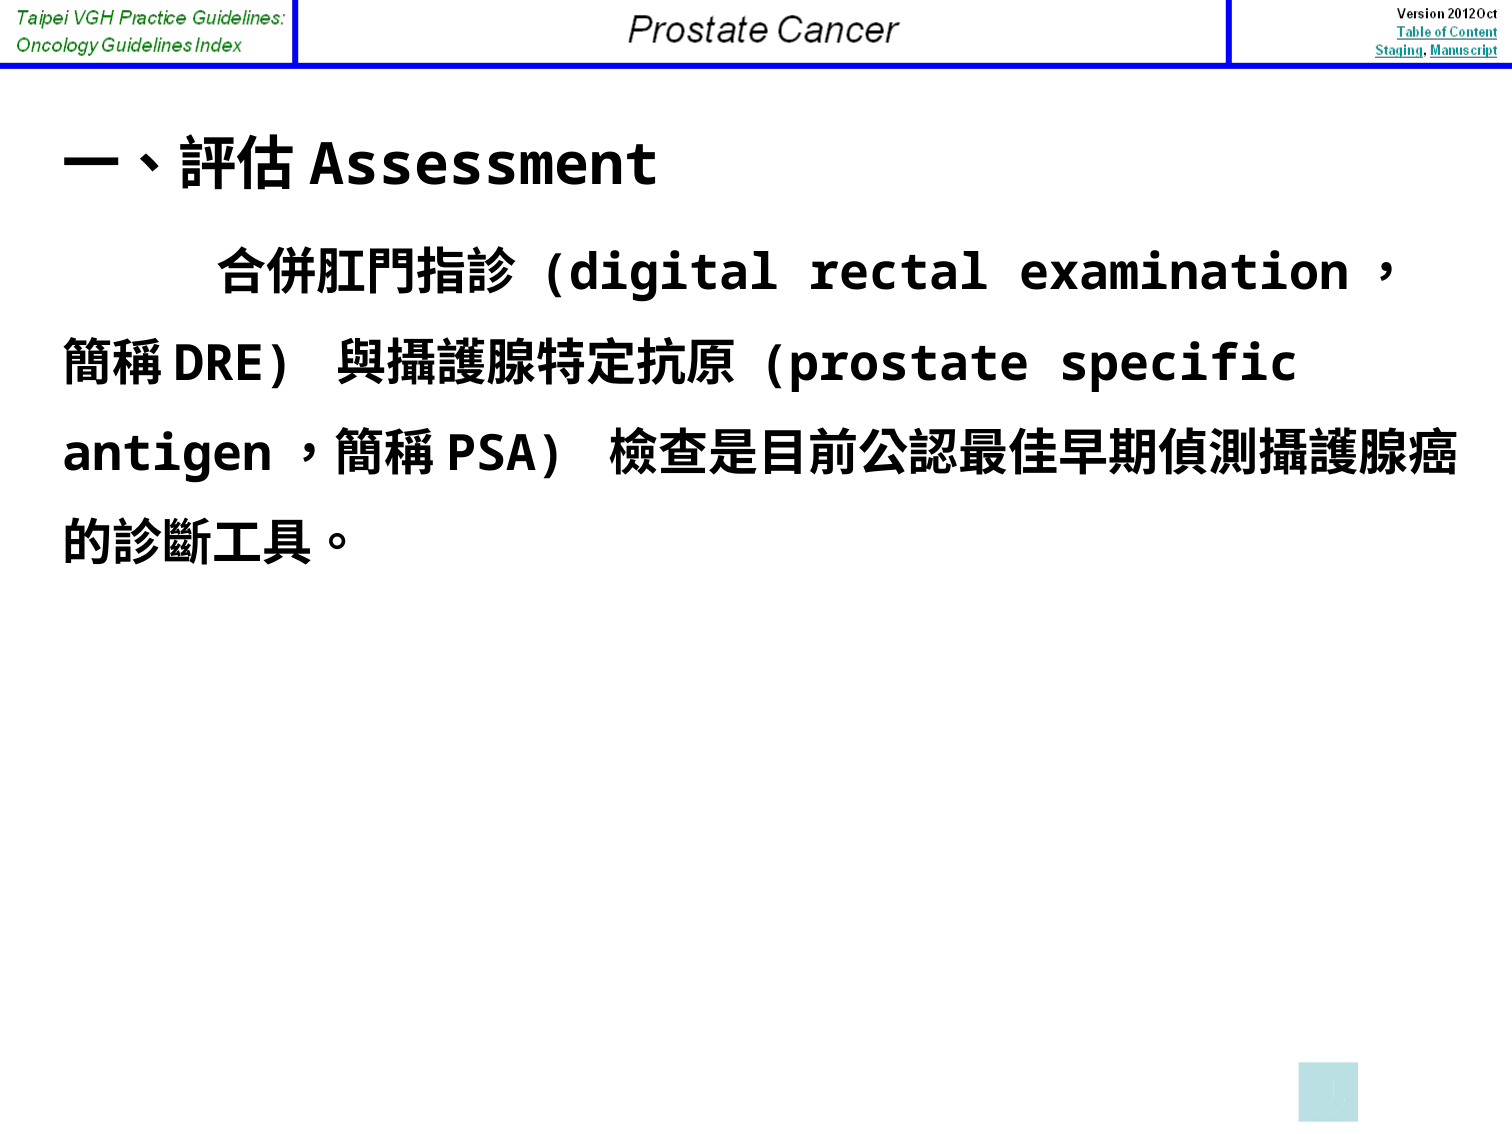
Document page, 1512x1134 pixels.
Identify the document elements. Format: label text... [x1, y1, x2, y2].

subtitle 一、評估Assessment 合併肛門指診 (digital rectal examination，簡稱DRE) 與攝護腺特定抗原 (prostate specific antigen，簡稱PSA) 檢查是目前公認最佳早期偵測攝護腺癌的診斷工具。 [47, 83, 1477, 532]
